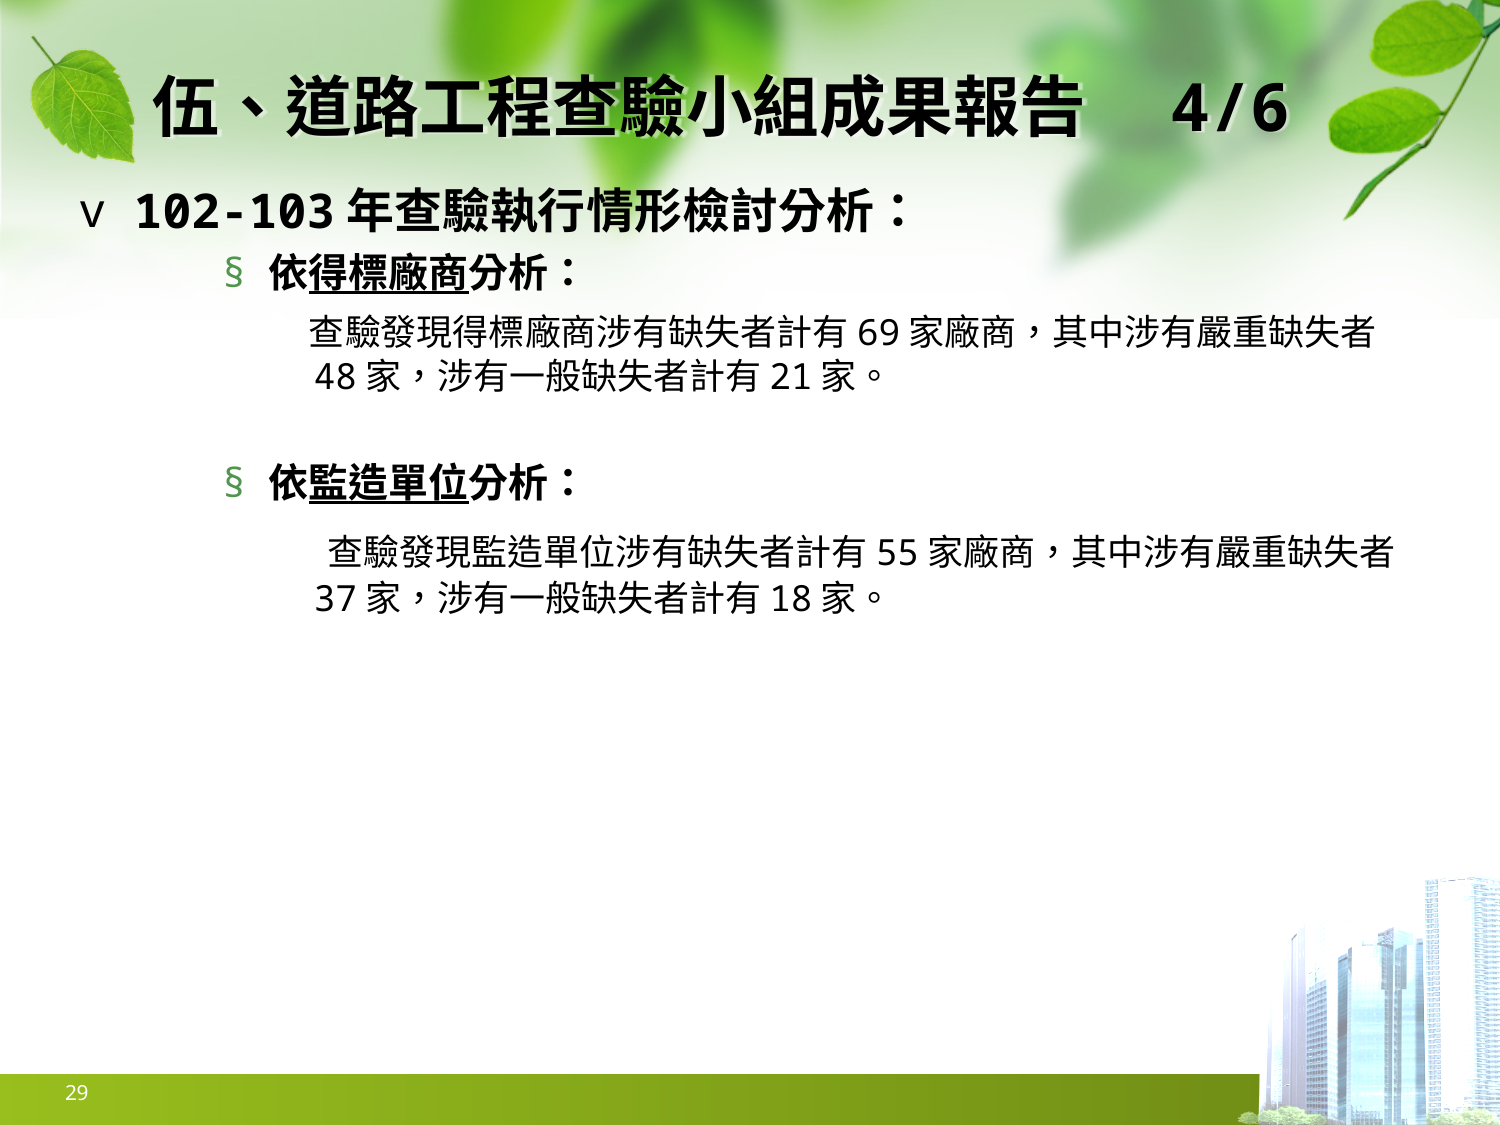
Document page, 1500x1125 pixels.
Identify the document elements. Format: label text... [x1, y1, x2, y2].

title 伍、道路工程查驗小組成果報告 4/6 [137, 57, 1325, 150]
list 102-103年查驗執行情形檢討分析： 依得標廠商分析： 查驗發現得標廠商涉有缺失者計有69家廠商，其中涉有嚴重缺失者48家，涉有一般缺失者計有21家。 依監造單位分析： 查驗發現監造單位涉有缺失者計有55家廠商，其中涉有嚴重缺失者37家，涉有一般缺失者計有18家。 [64, 172, 1424, 965]
text_box 29 [50, 1072, 138, 1113]
